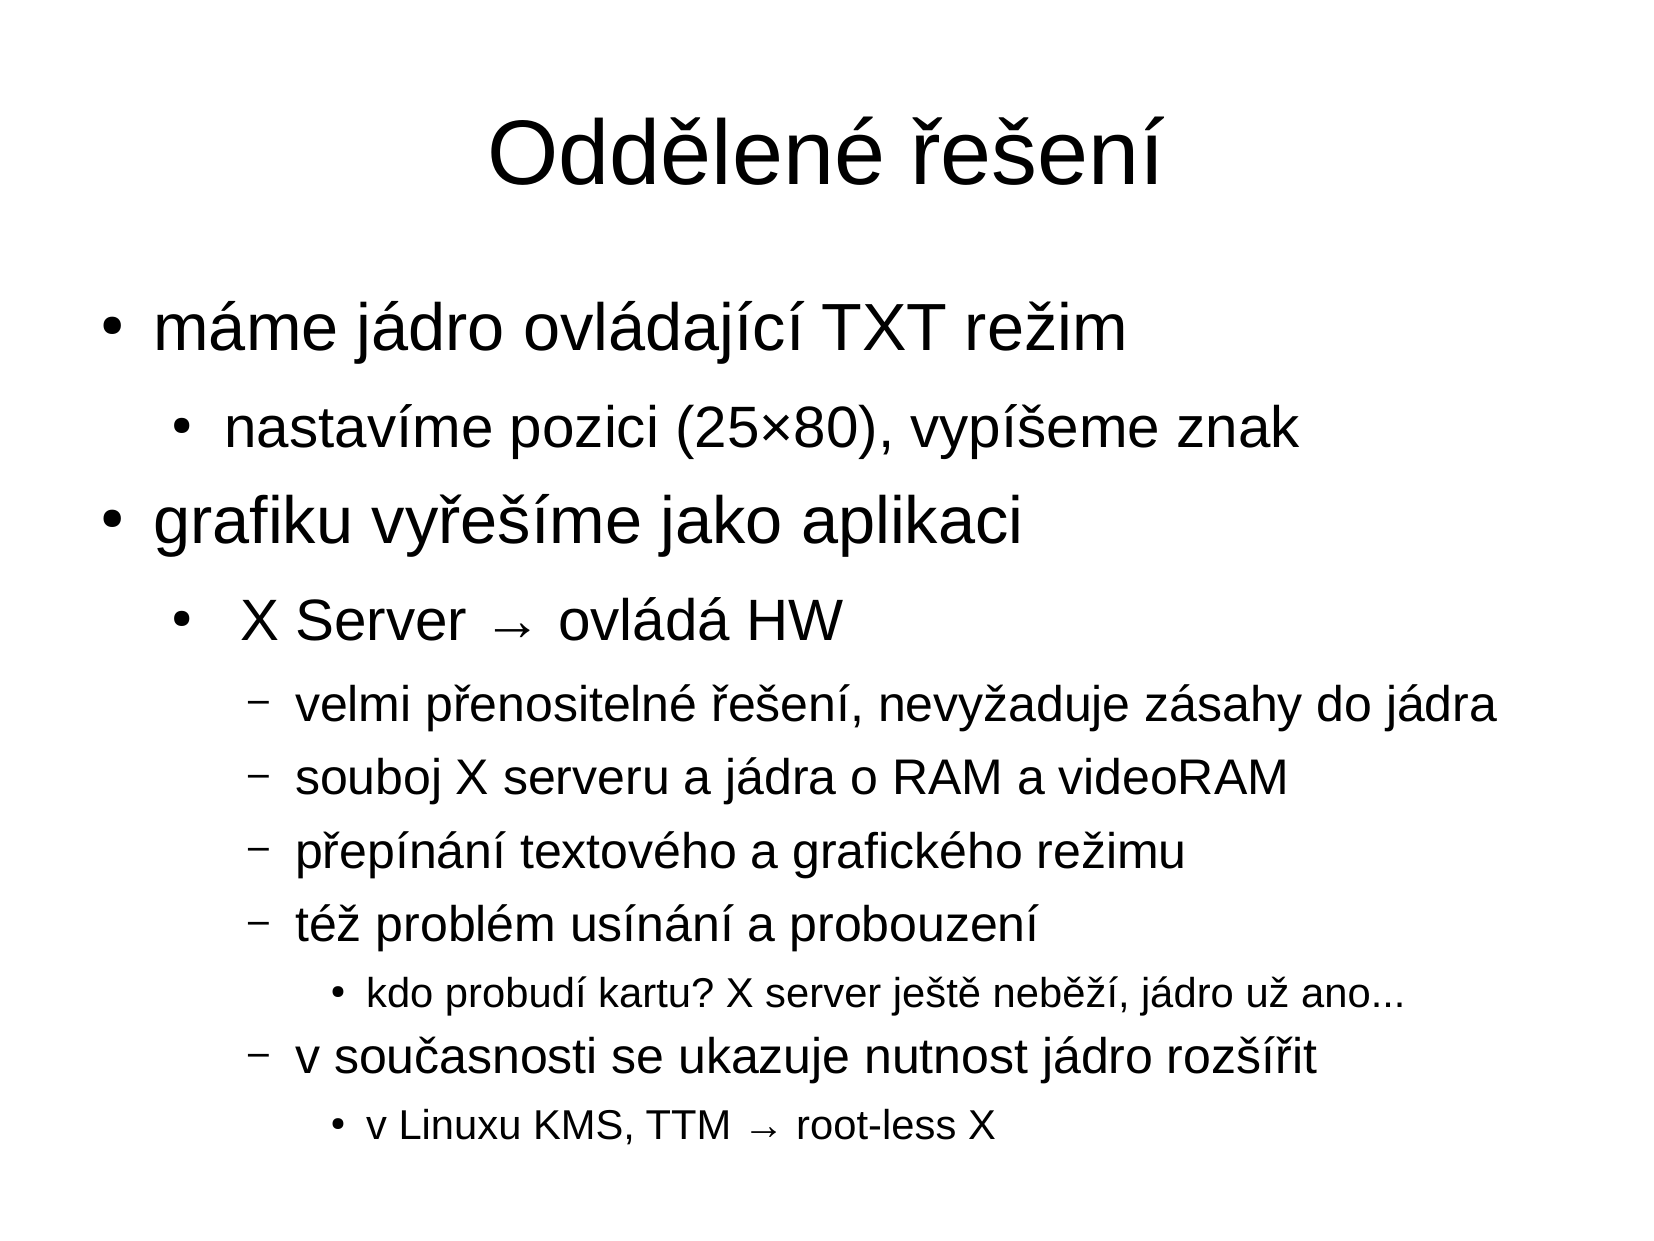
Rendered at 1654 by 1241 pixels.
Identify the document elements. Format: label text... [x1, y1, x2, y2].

title Oddělené řešení [82, 56, 1571, 250]
list máme jádro ovládající TXT režim nastavíme pozici (25×80), vypíšeme znak grafiku vyřešíme jako aplikaci X Server → ovládá HW velmi přenositelné řešení, nevyžaduje zásahy do jádra souboj X serveru a jádra o RAM a videoRAM přepínání textového a grafického režimu též problém usínání a probouzení kdo probudí kartu? X server ještě neběží, jádro už ano... v současnosti se ukazuje nutnost jádro rozšířit v Linuxu KMS, TTM → root-less X [82, 290, 1571, 1149]
